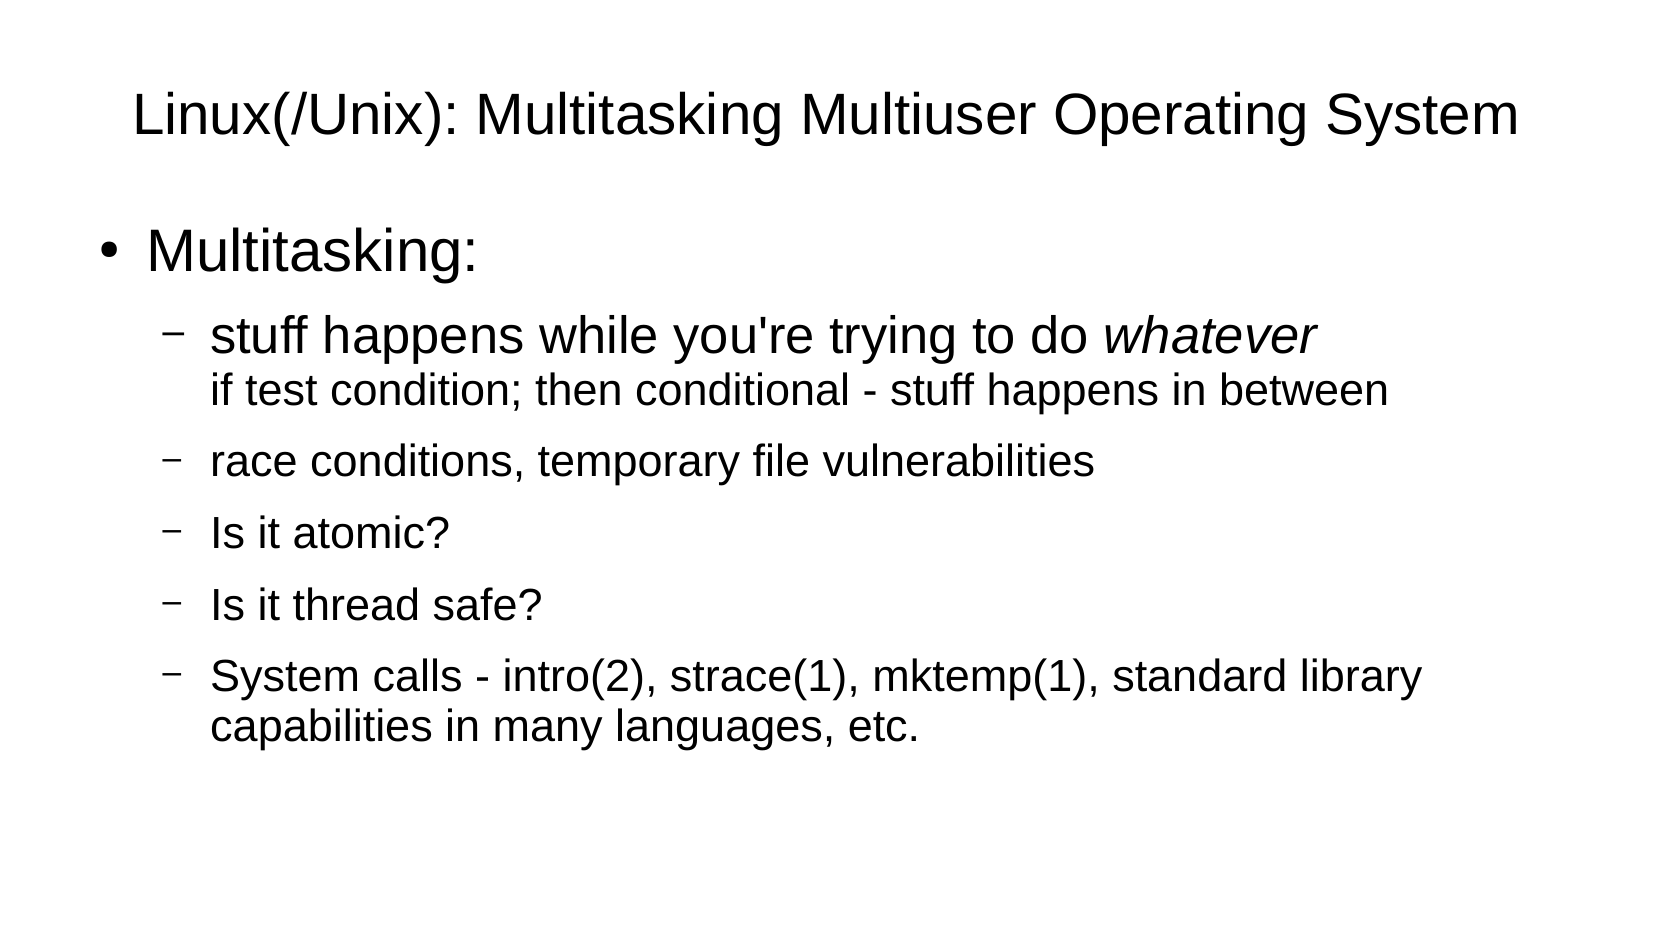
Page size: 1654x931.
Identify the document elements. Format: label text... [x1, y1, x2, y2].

list Multitasking: stuff happens while you're trying to do whatever if test condition; then conditional - stuff happens in between race conditions, temporary file vulnerabilities Is it atomic? Is it thread safe? System calls - intro(2), strace(1), mktemp(1), standard library capabilities in many languages, etc. [82, 217, 1571, 758]
title Linux(/Unix): Multitasking Multiuser Operating System [82, 36, 1571, 193]
